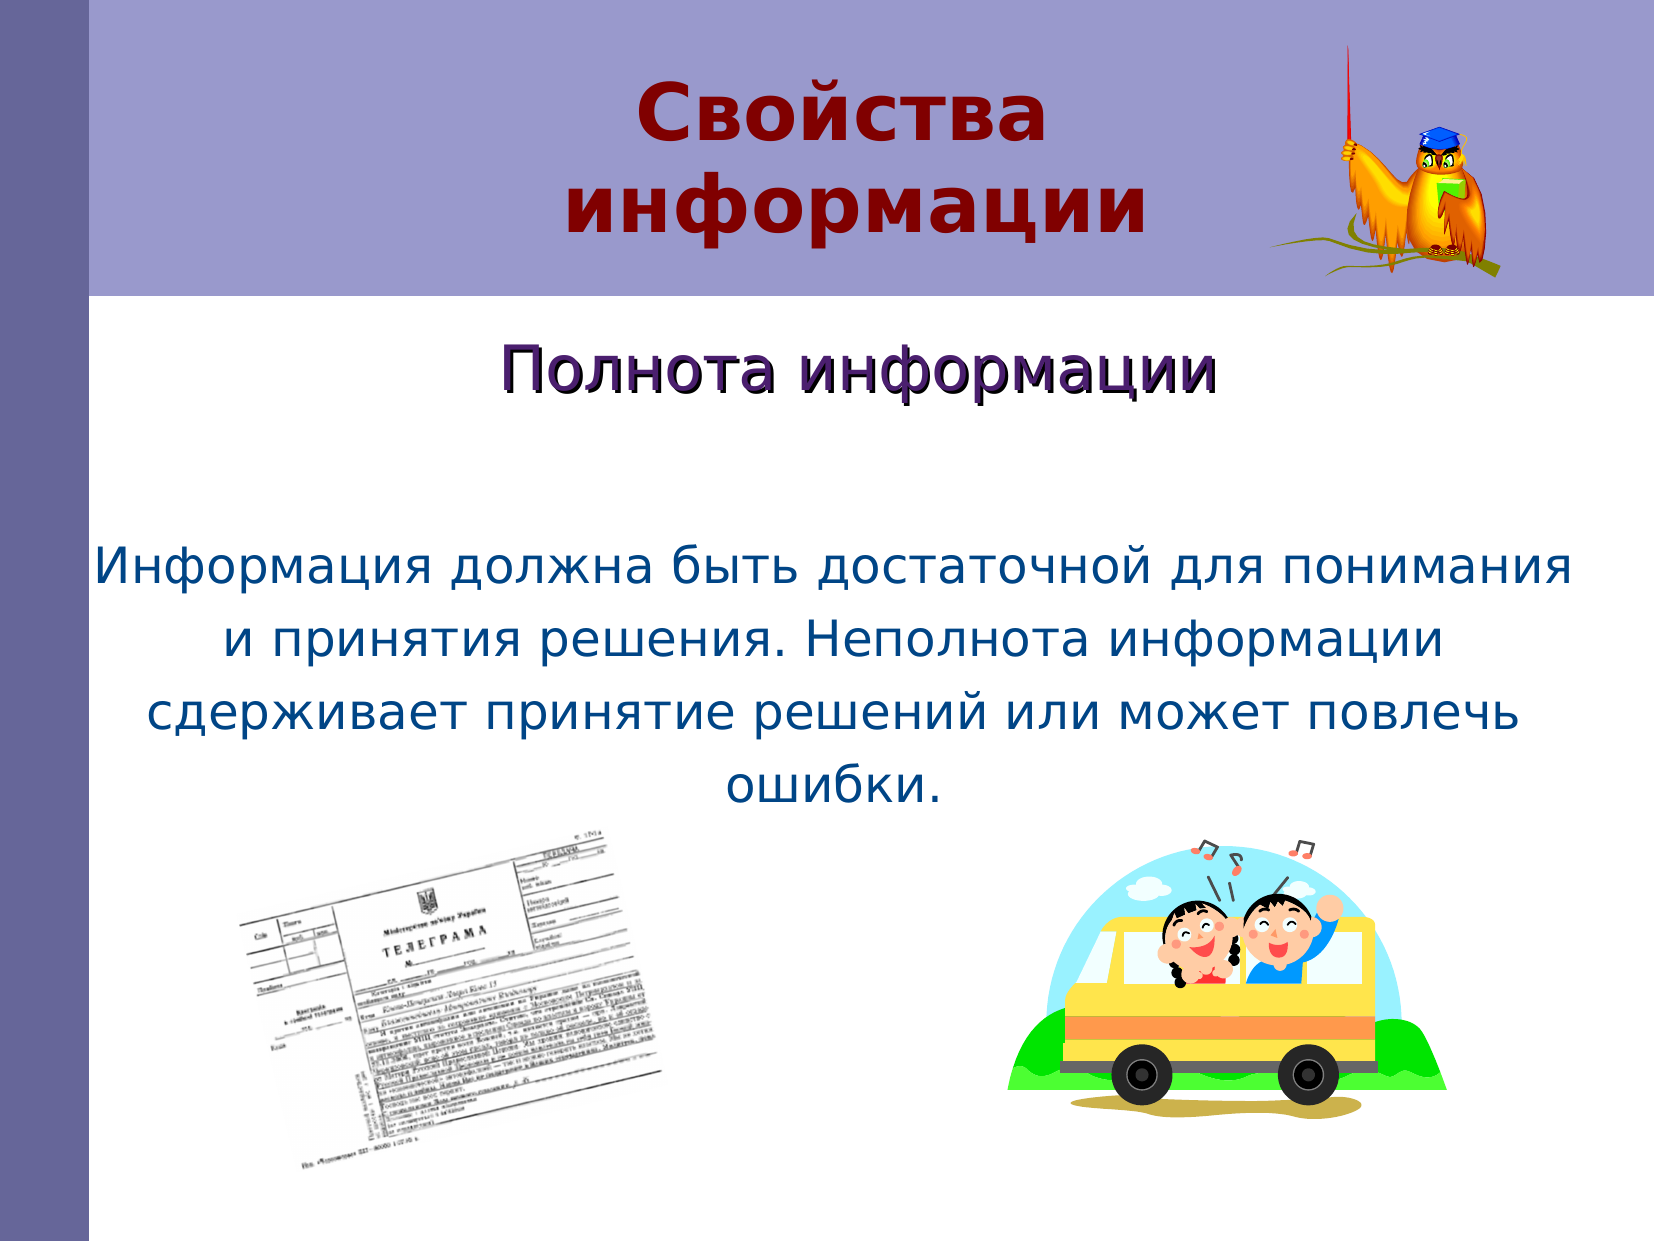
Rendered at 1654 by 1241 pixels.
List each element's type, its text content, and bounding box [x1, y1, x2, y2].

picture [1007, 839, 1447, 1123]
picture [236, 826, 668, 1172]
text_box Полнота информации [388, 324, 1329, 414]
picture [1269, 45, 1503, 296]
text_box Свойства информации [502, 59, 1211, 259]
text_box Информация должна быть достаточной для понимания и принятия решения. Неполнота информации сдерживает принятие решений или может повлечь ошибки. [57, 515, 1611, 807]
